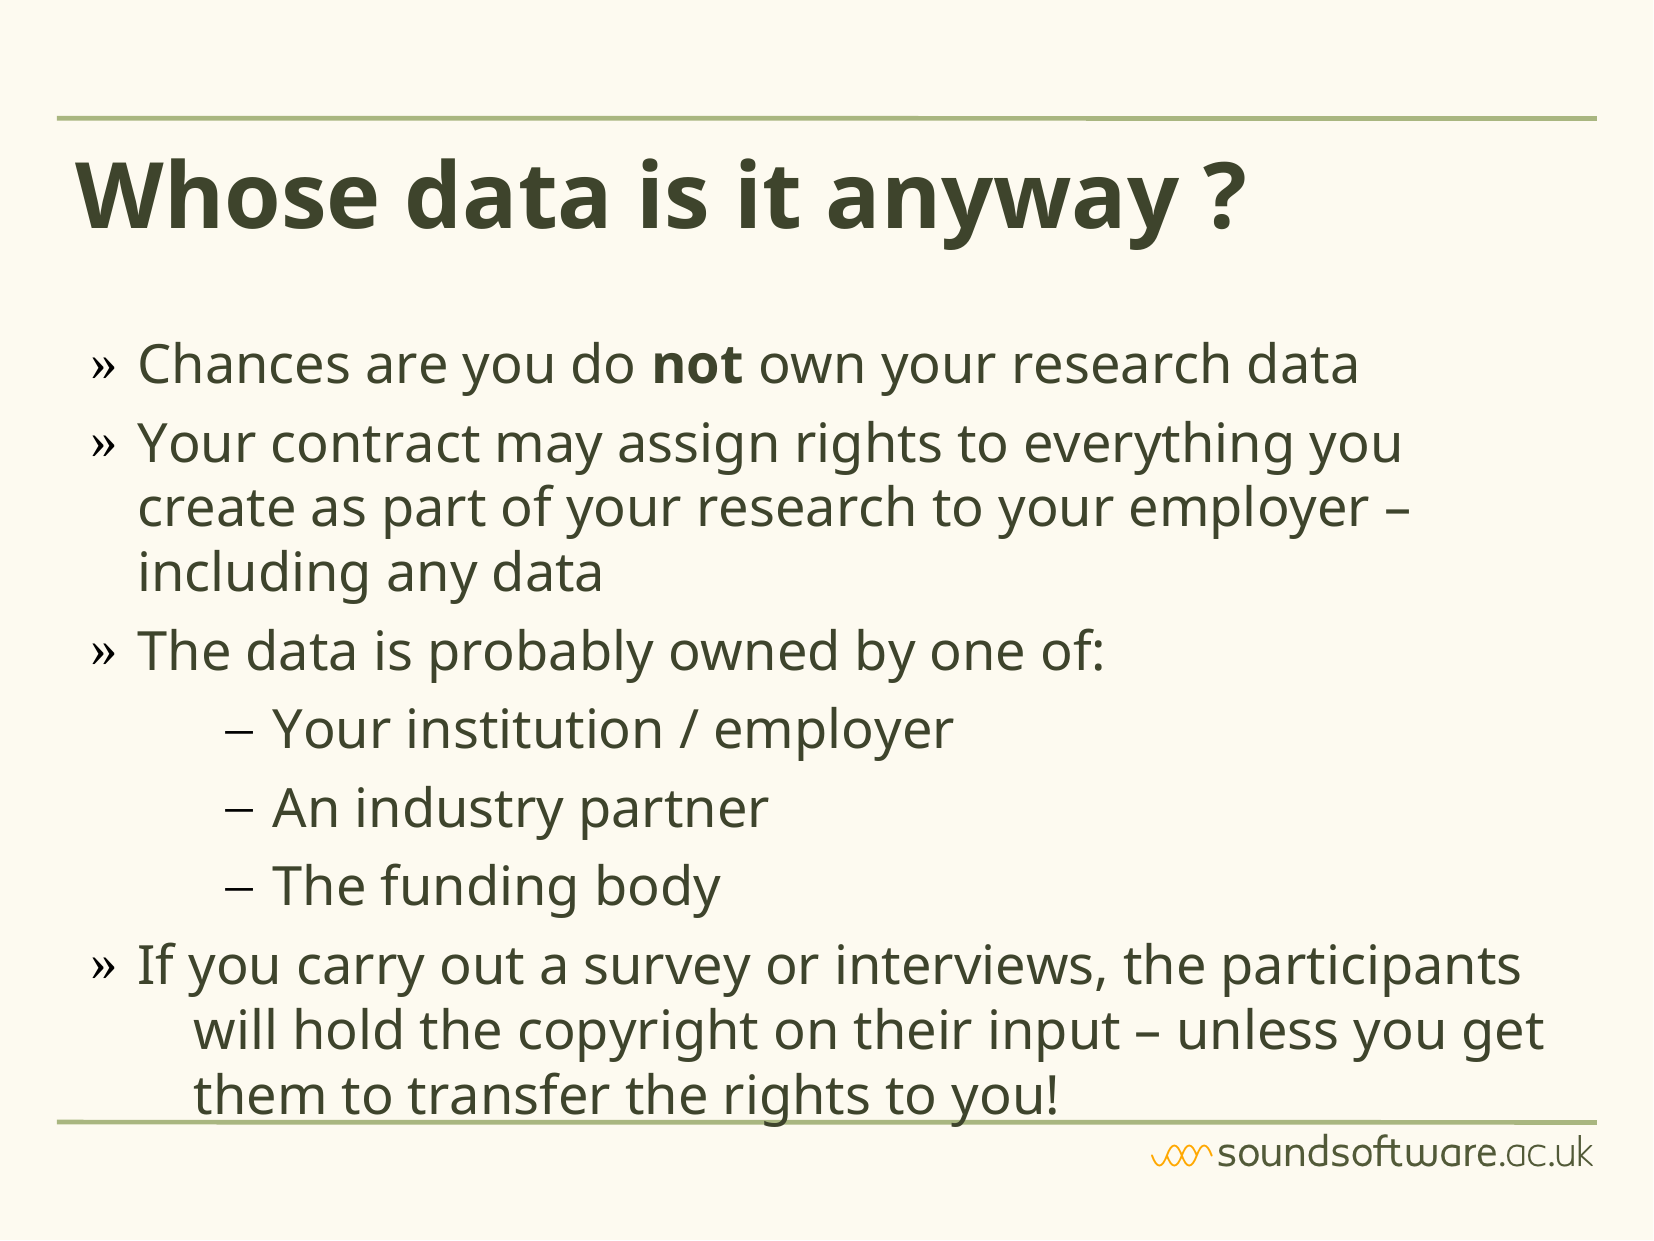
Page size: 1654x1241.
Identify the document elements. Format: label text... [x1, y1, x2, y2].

picture [1151, 1140, 1593, 1167]
title Whose data is it anyway ? [59, 109, 1594, 274]
list Chances are you do not own your research data Your contract may assign rights to everything you create as part of your research to your employer – including any data The data is probably owned by one of: Your institution / employer An industry partner The funding body If you carry out a survey or interviews, the participants will hold the copyright on their input – unless you get them to transfer the rights to you! [59, 321, 1594, 1140]
